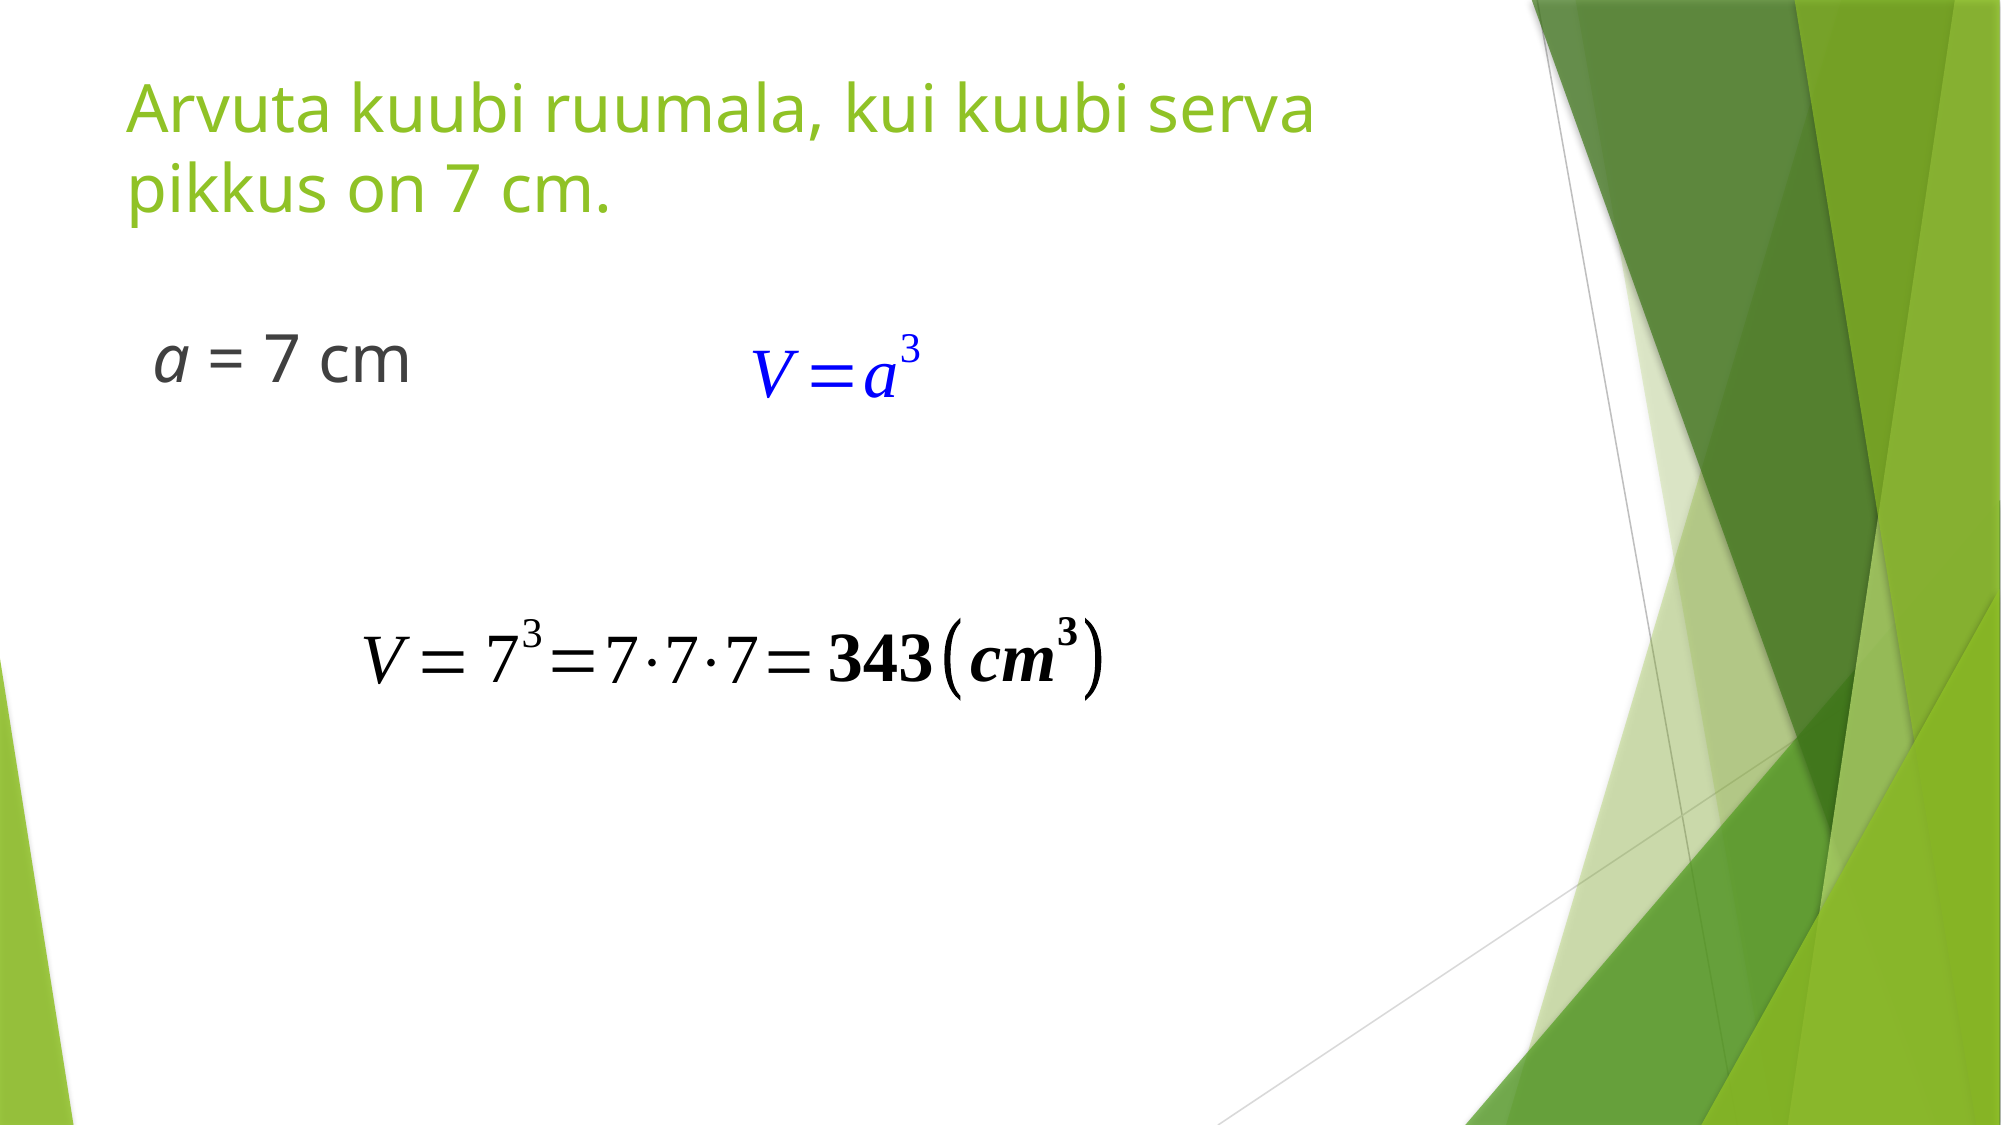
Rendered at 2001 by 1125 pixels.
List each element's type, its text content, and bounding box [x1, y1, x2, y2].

title Arvuta kuubi ruumala, kui kuubi serva pikkus on 7 cm. [111, 58, 1522, 195]
chart [743, 324, 928, 414]
list a = 7 cm [81, 308, 1595, 945]
chart [354, 608, 1112, 702]
